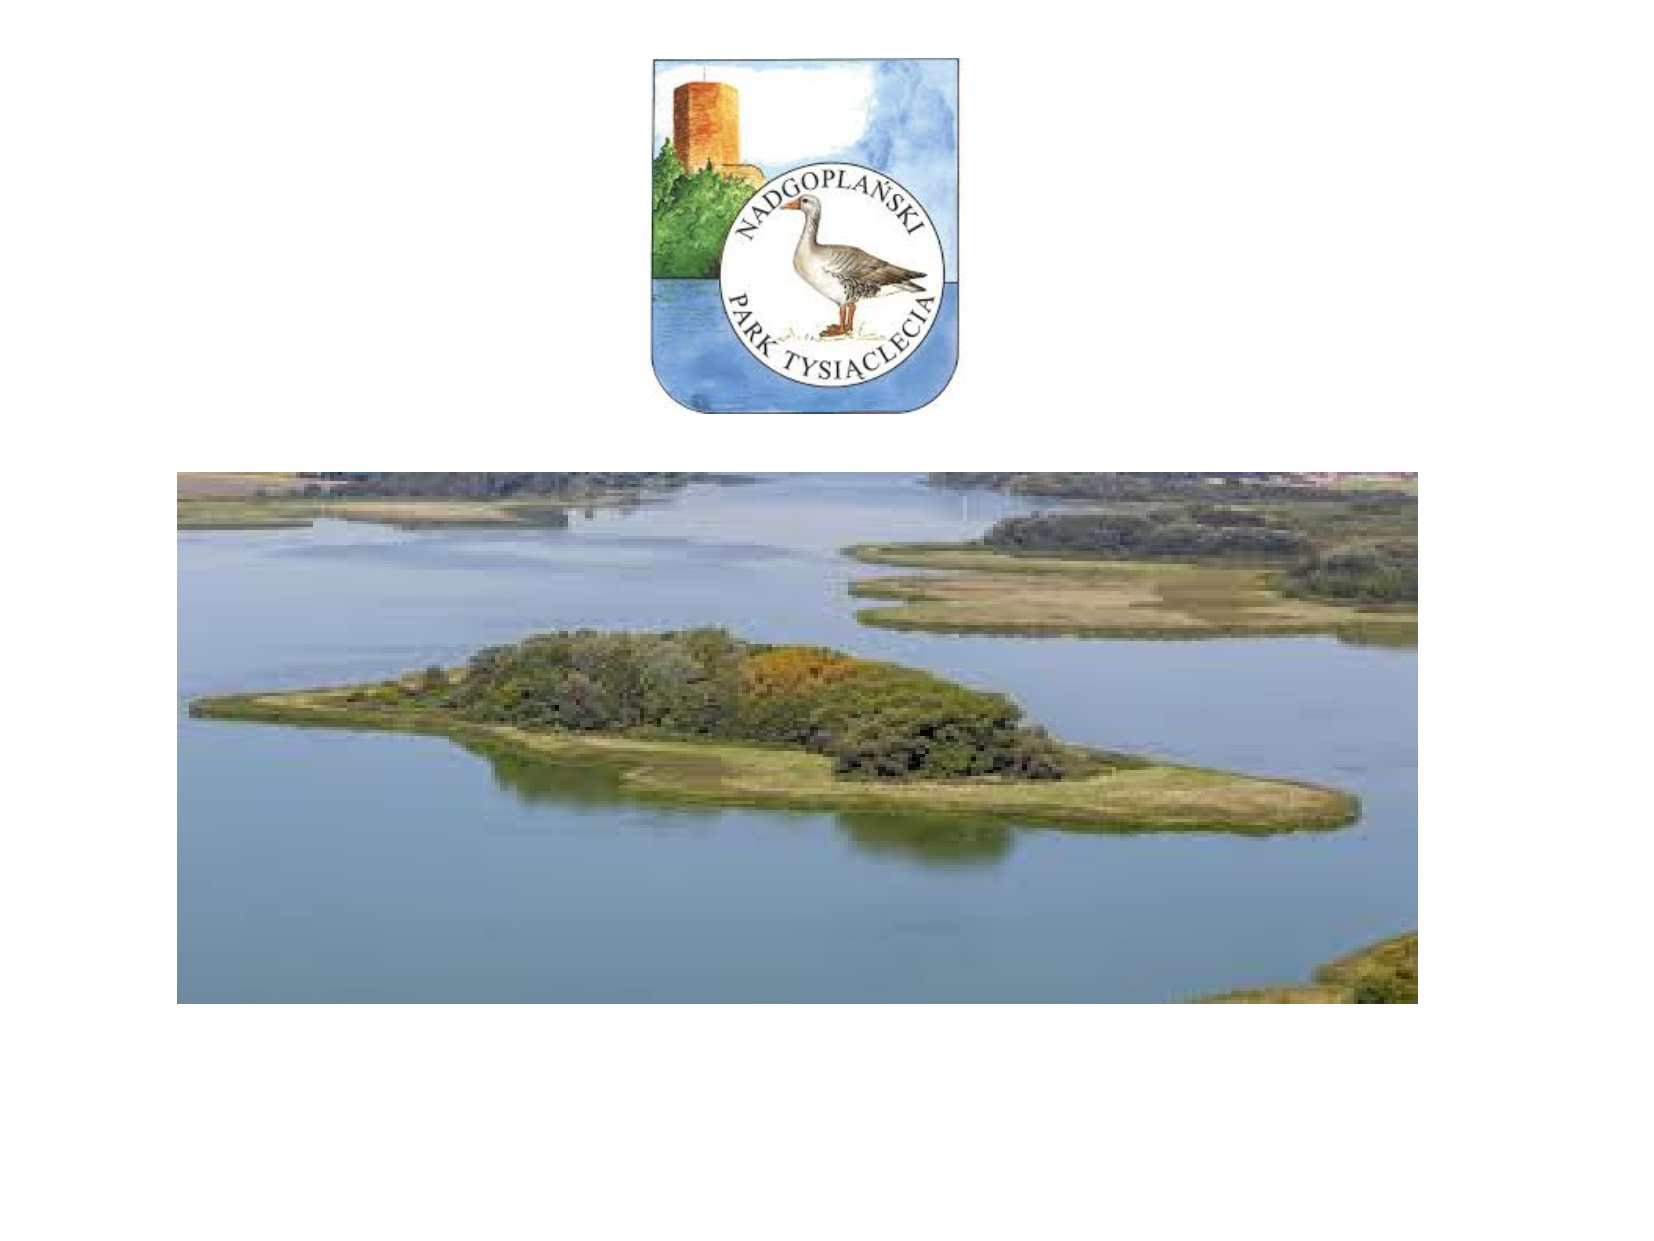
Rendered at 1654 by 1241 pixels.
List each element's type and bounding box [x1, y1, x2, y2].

picture [627, 58, 975, 414]
picture [177, 472, 1418, 1004]
